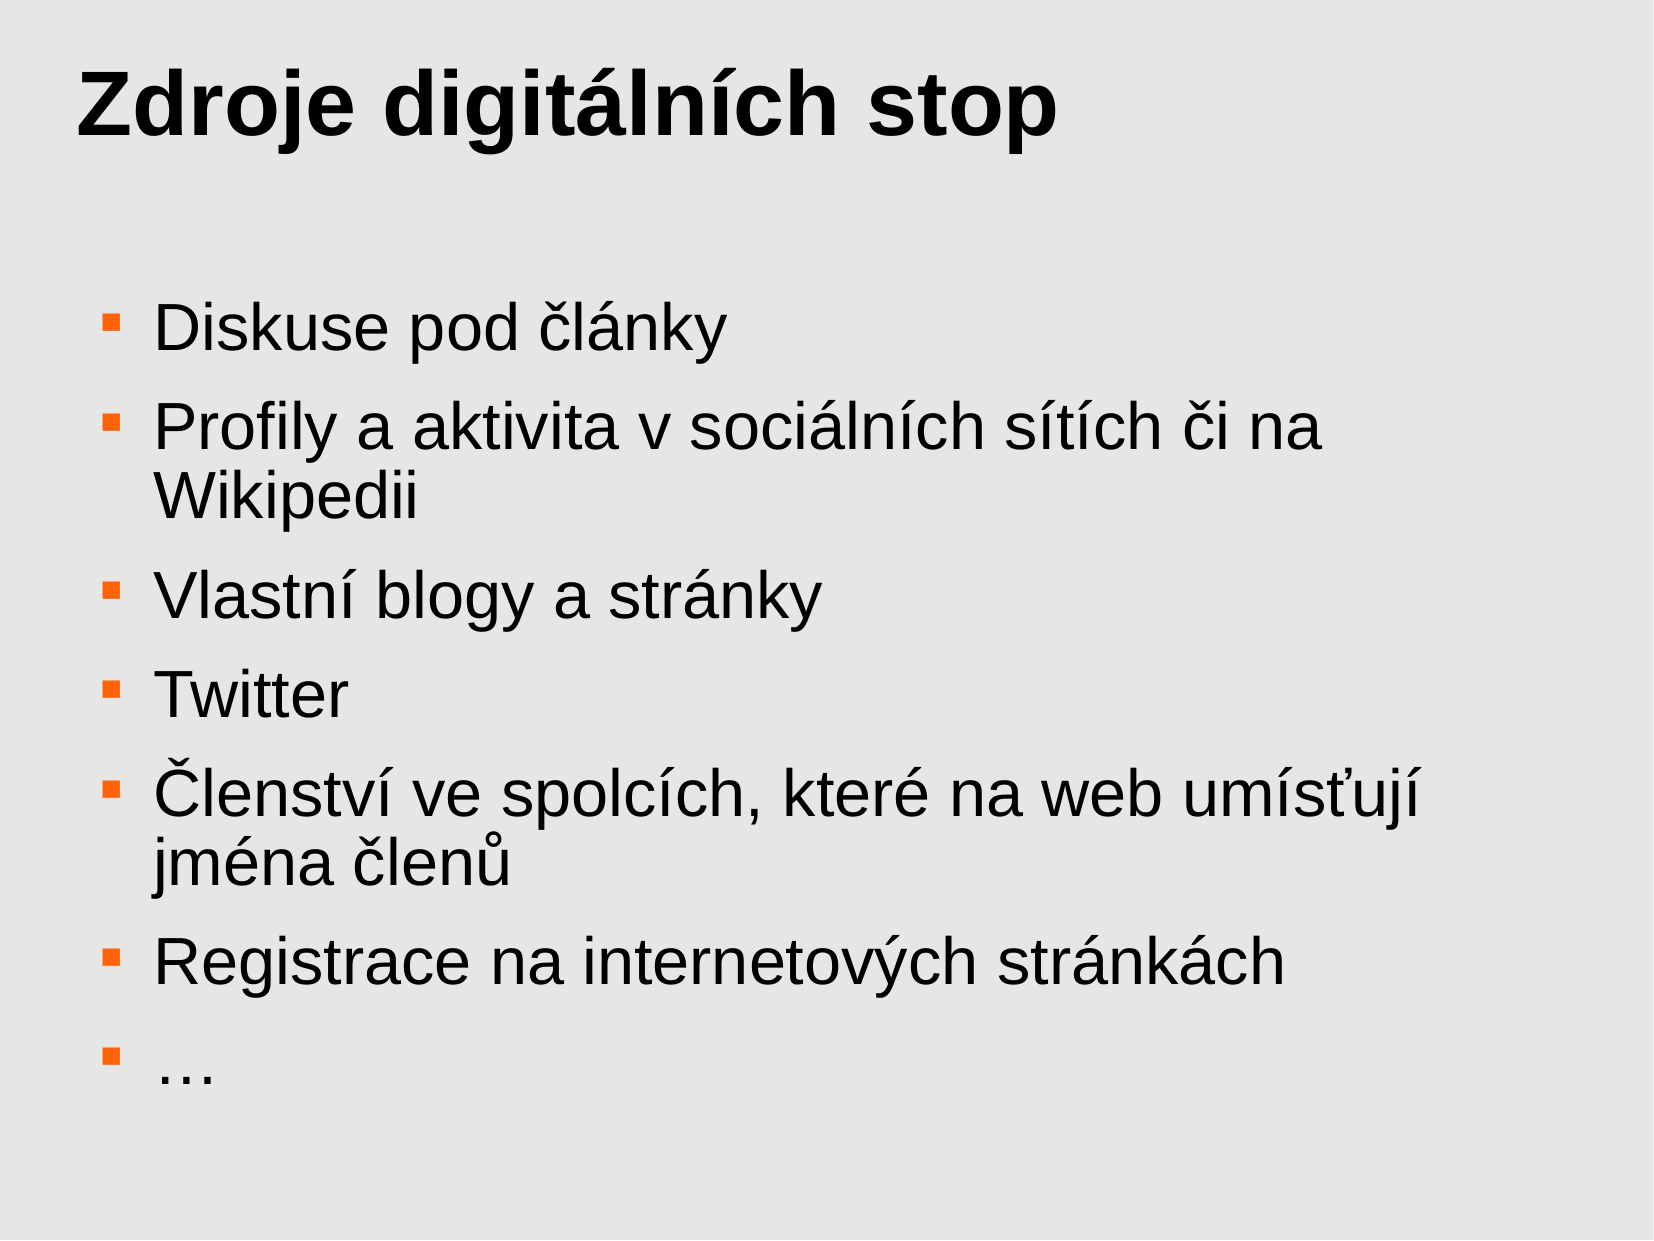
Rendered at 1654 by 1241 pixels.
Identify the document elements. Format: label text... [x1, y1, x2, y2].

list Diskuse pod články Profily a aktivita v sociálních sítích či na Wikipedii Vlastní blogy a stránky Twitter Členství ve spolcích, které na web umísťují jména členů Registrace na internetových stránkách … [82, 290, 1571, 1142]
title Zdroje digitálních stop [76, 0, 1565, 208]
